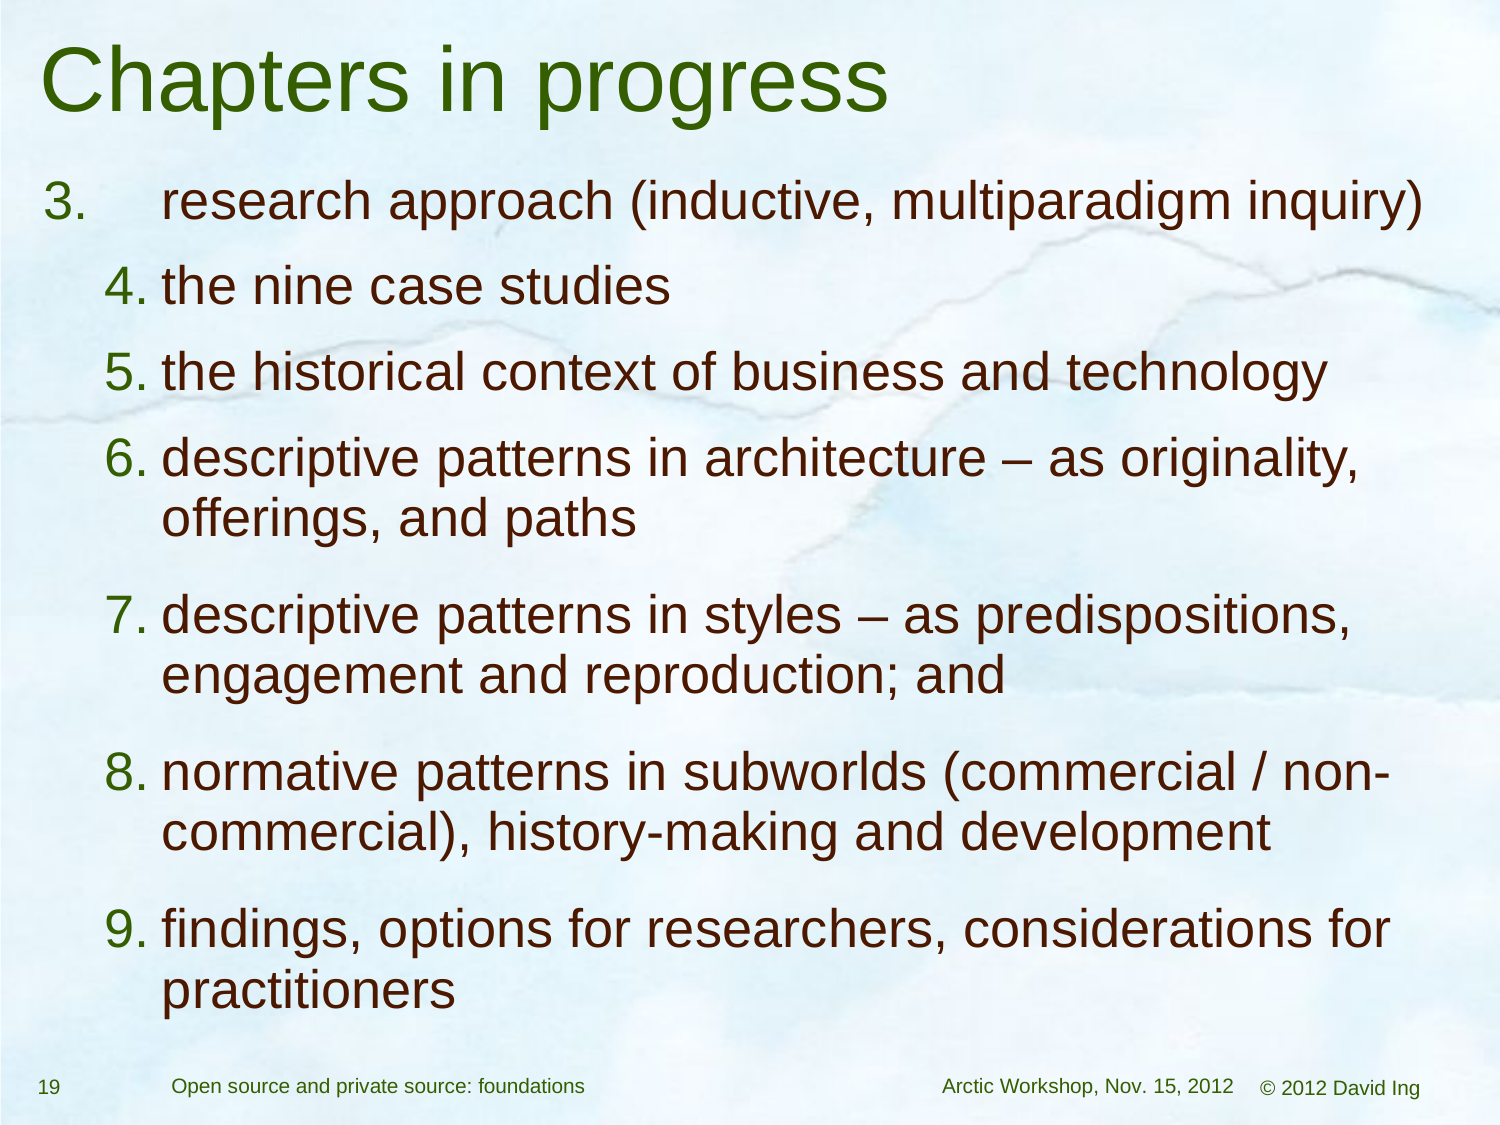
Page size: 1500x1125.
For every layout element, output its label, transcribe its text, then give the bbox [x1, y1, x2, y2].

table_cell 9. [38, 893, 156, 1050]
table_cell 4. [38, 250, 156, 335]
table_cell 7. [38, 578, 156, 735]
title Chapters in progress [37, 37, 1463, 152]
table_cell the nine case studies [156, 250, 1463, 335]
table_header 3. [38, 164, 156, 250]
table_cell the historical context of business and technology [156, 335, 1463, 421]
table_cell findings, options for researchers, considerations for practitioners [156, 893, 1463, 1050]
table_cell normative patterns in subworlds (commercial / non-commercial), history-making and development [156, 735, 1463, 893]
picture [0, 0, 1500, 1125]
table_cell 5. [38, 335, 156, 421]
table_cell 6. [38, 421, 156, 578]
table_cell descriptive patterns in architecture – as originality, offerings, and paths [156, 421, 1463, 578]
table_cell descriptive patterns in styles – as predispositions, engagement and reproduction; and [156, 578, 1463, 735]
table_cell 8. [38, 735, 156, 893]
table_header research approach (inductive, multiparadigm inquiry) [156, 164, 1463, 250]
